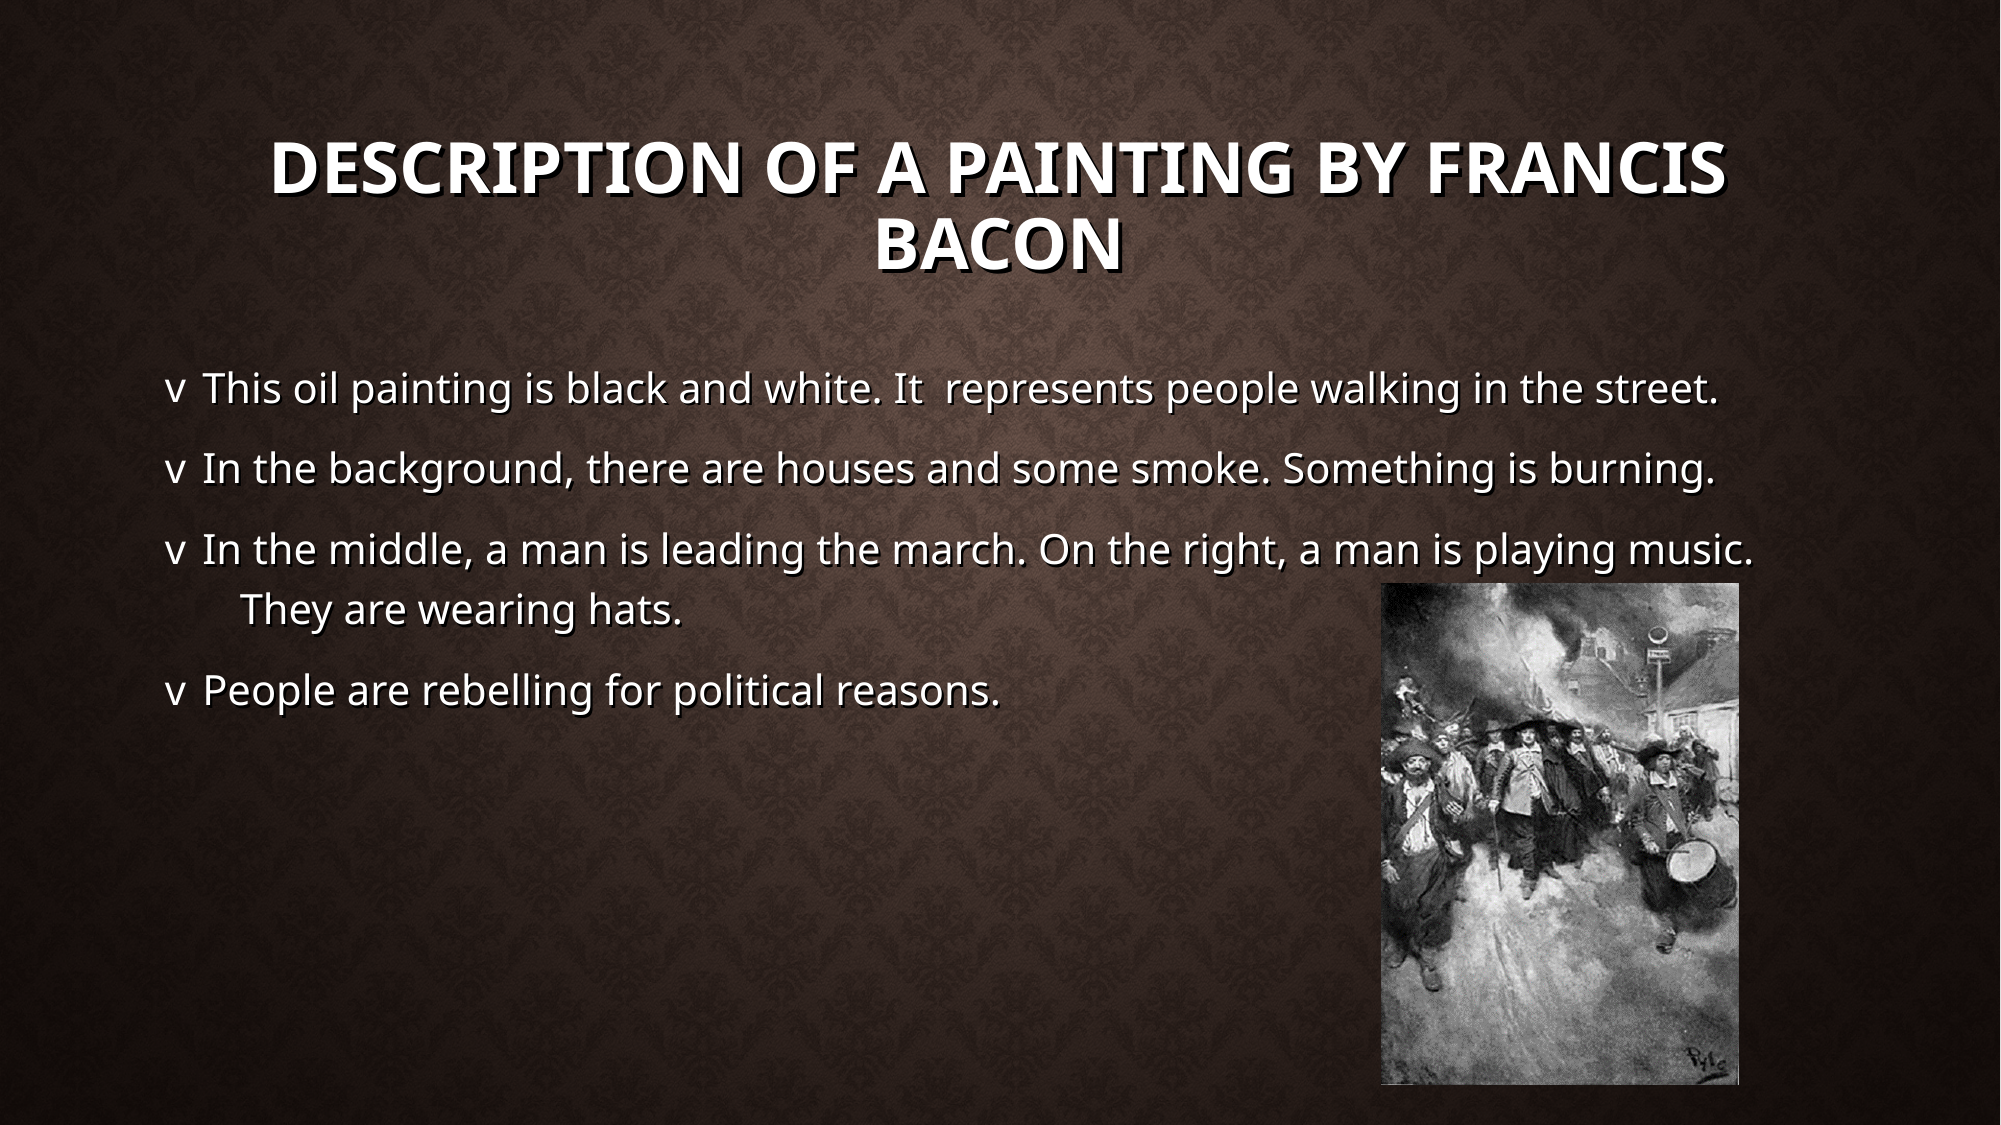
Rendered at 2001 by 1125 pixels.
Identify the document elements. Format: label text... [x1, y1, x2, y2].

title Description of a painting by Francis Bacon [149, 99, 1849, 318]
list This oil painting is black and white. It represents people walking in the street. In the background, there are houses and some smoke. Something is burning. In the middle, a man is leading the march. On the right, a man is playing music. They are wearing hats. People are rebelling for political reasons. [149, 343, 1849, 950]
picture [1381, 583, 1739, 1085]
